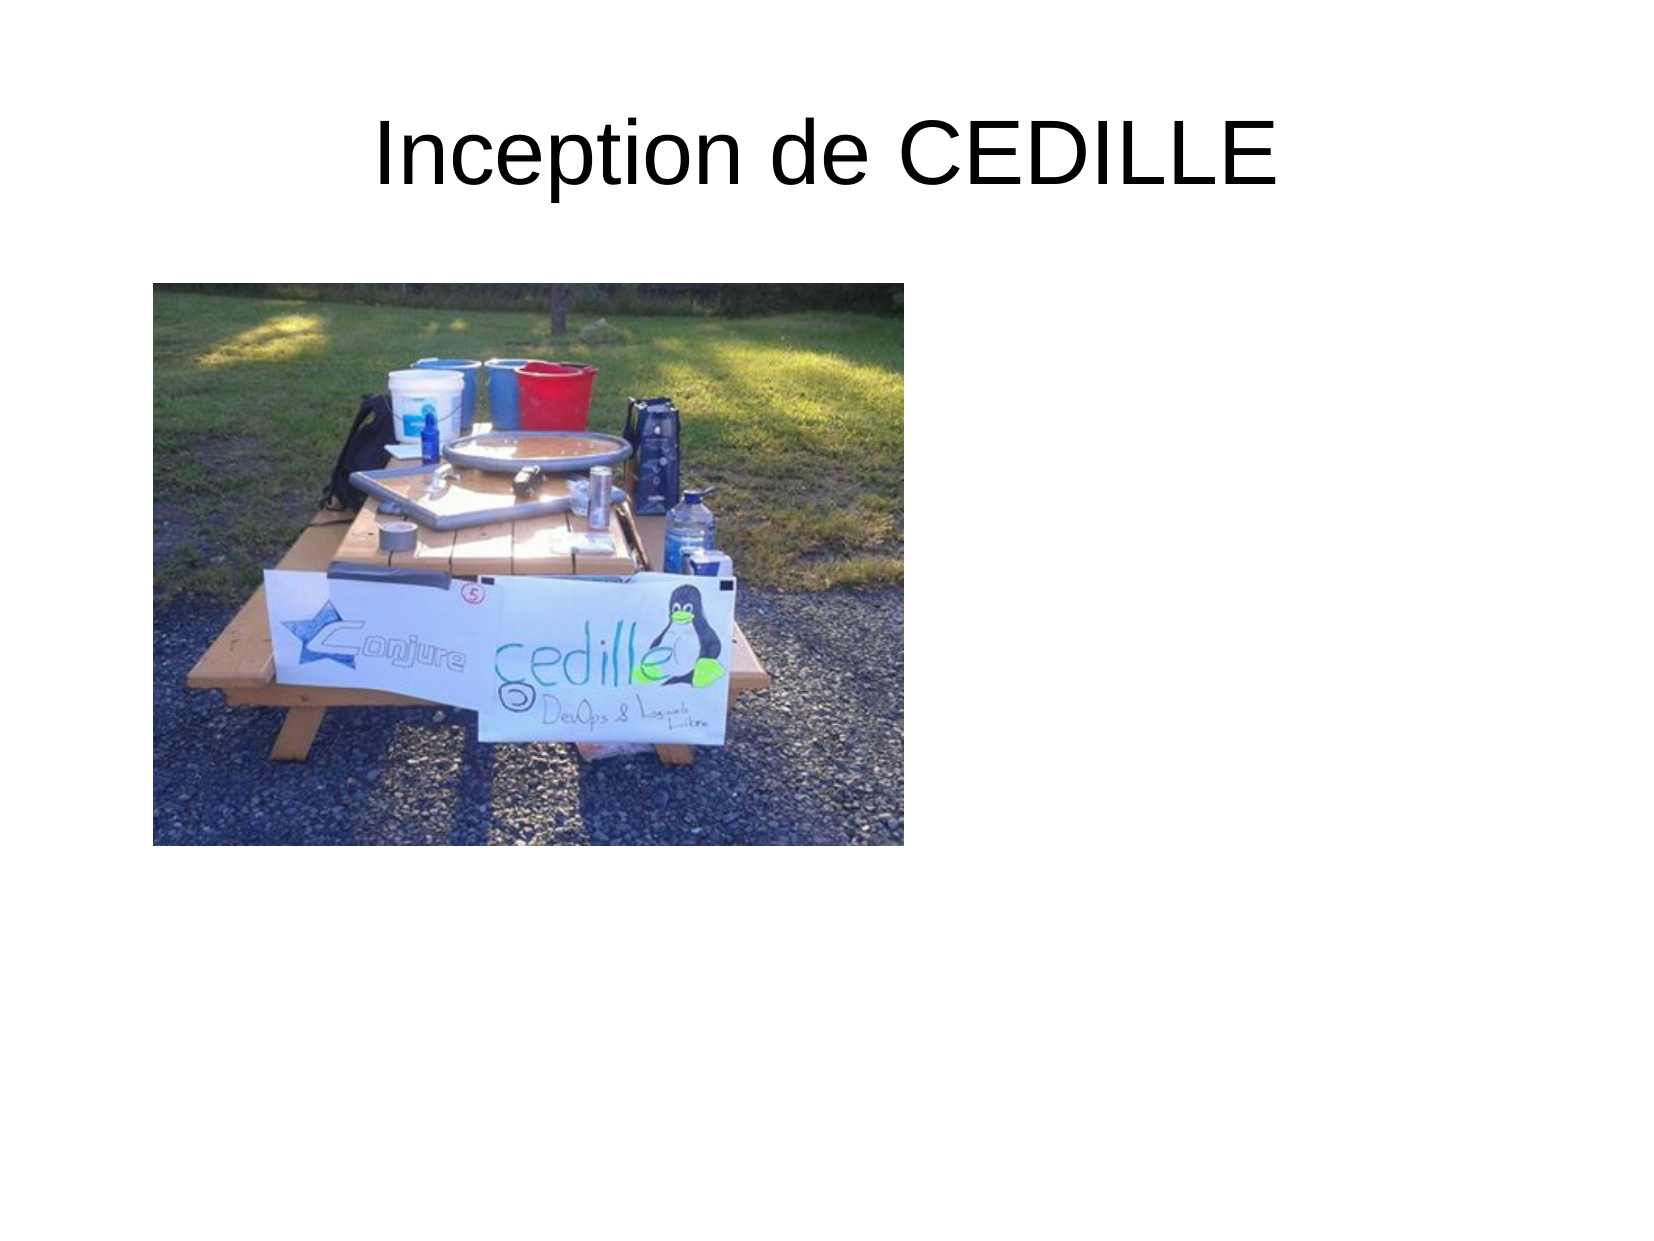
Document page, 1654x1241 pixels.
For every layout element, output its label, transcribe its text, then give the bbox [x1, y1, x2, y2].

title Inception de CEDILLE [82, 49, 1571, 257]
picture [153, 283, 904, 846]
